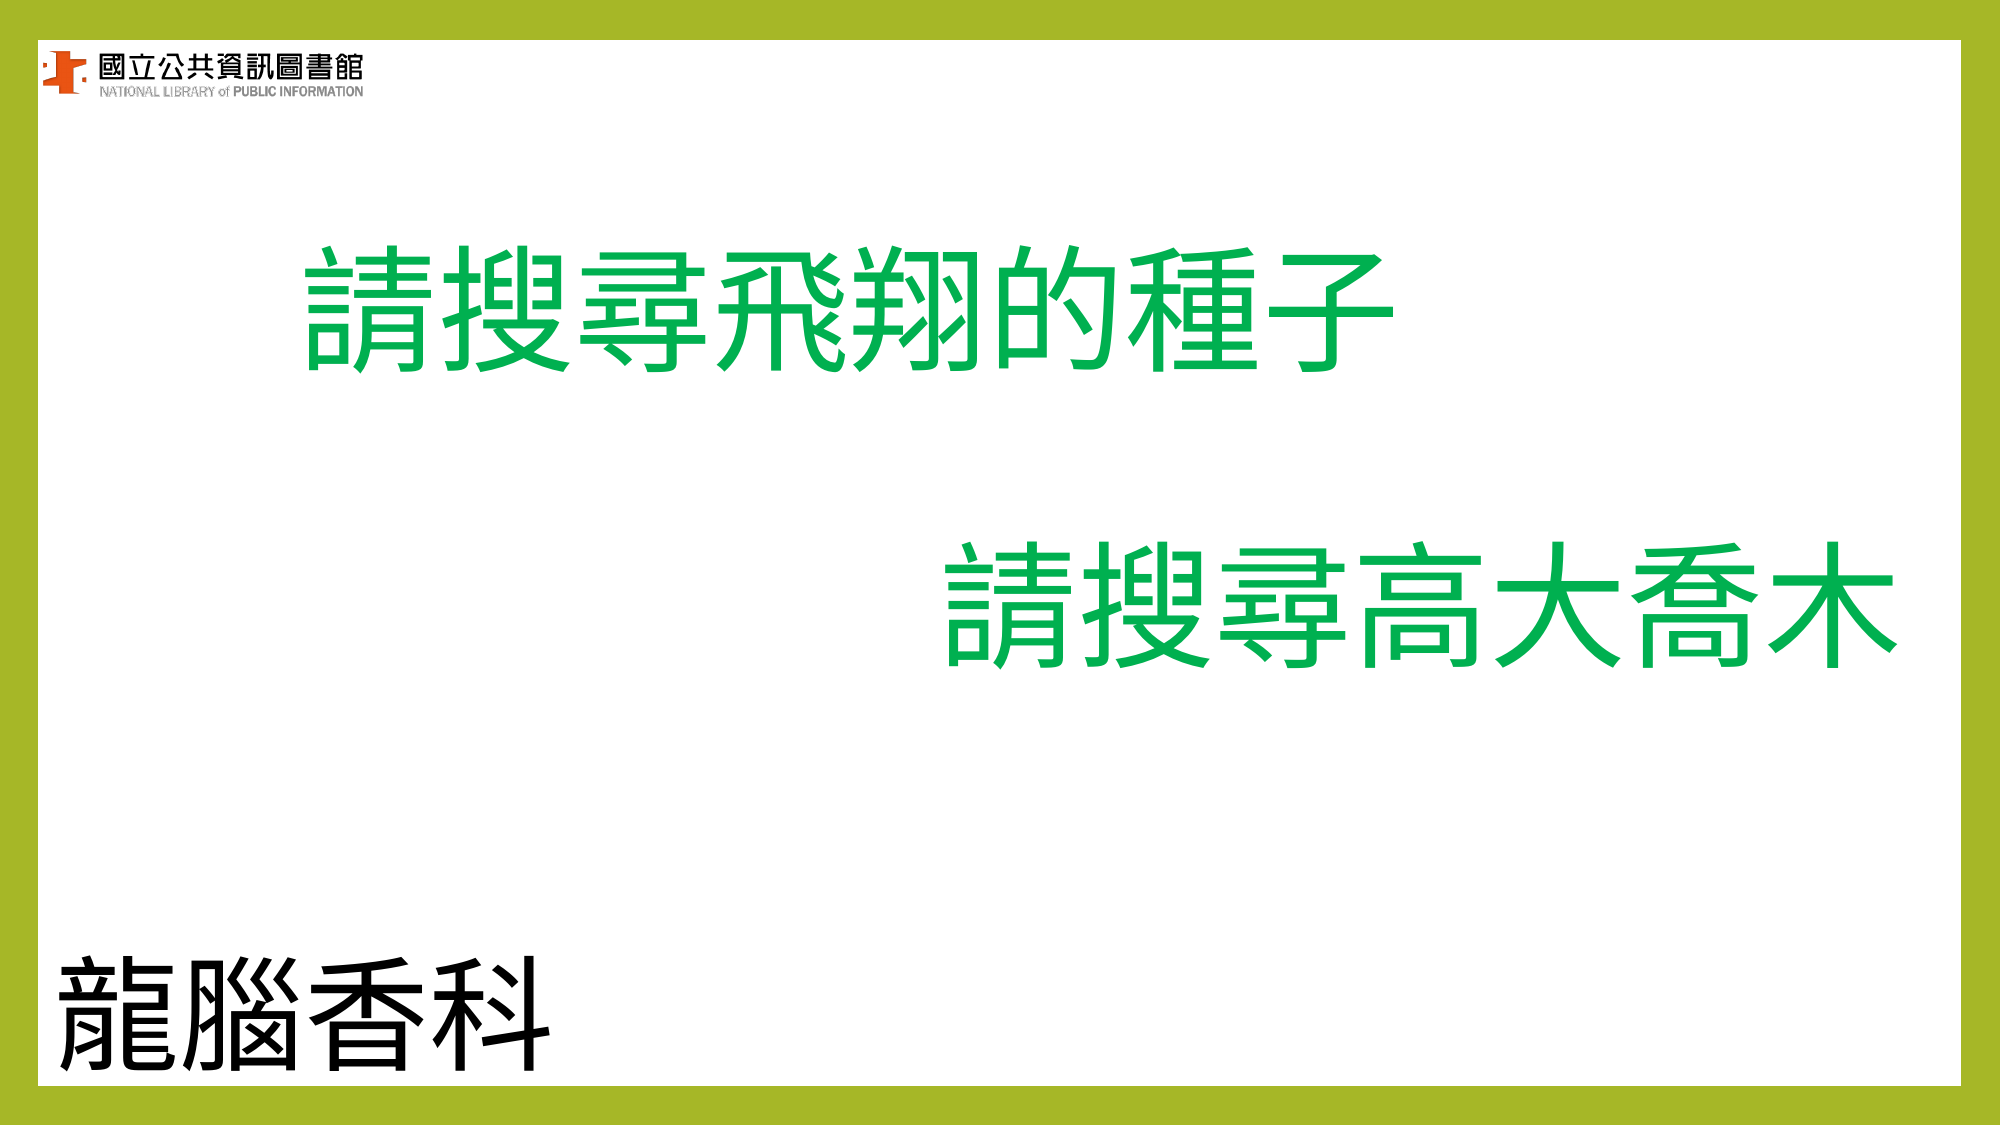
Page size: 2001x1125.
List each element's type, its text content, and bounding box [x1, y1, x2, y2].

text_box 龍腦香科 [39, 928, 591, 1096]
text_box 請搜尋高大喬木 [924, 512, 1927, 695]
text_box 請搜尋飛翔的種子 [284, 216, 1426, 398]
